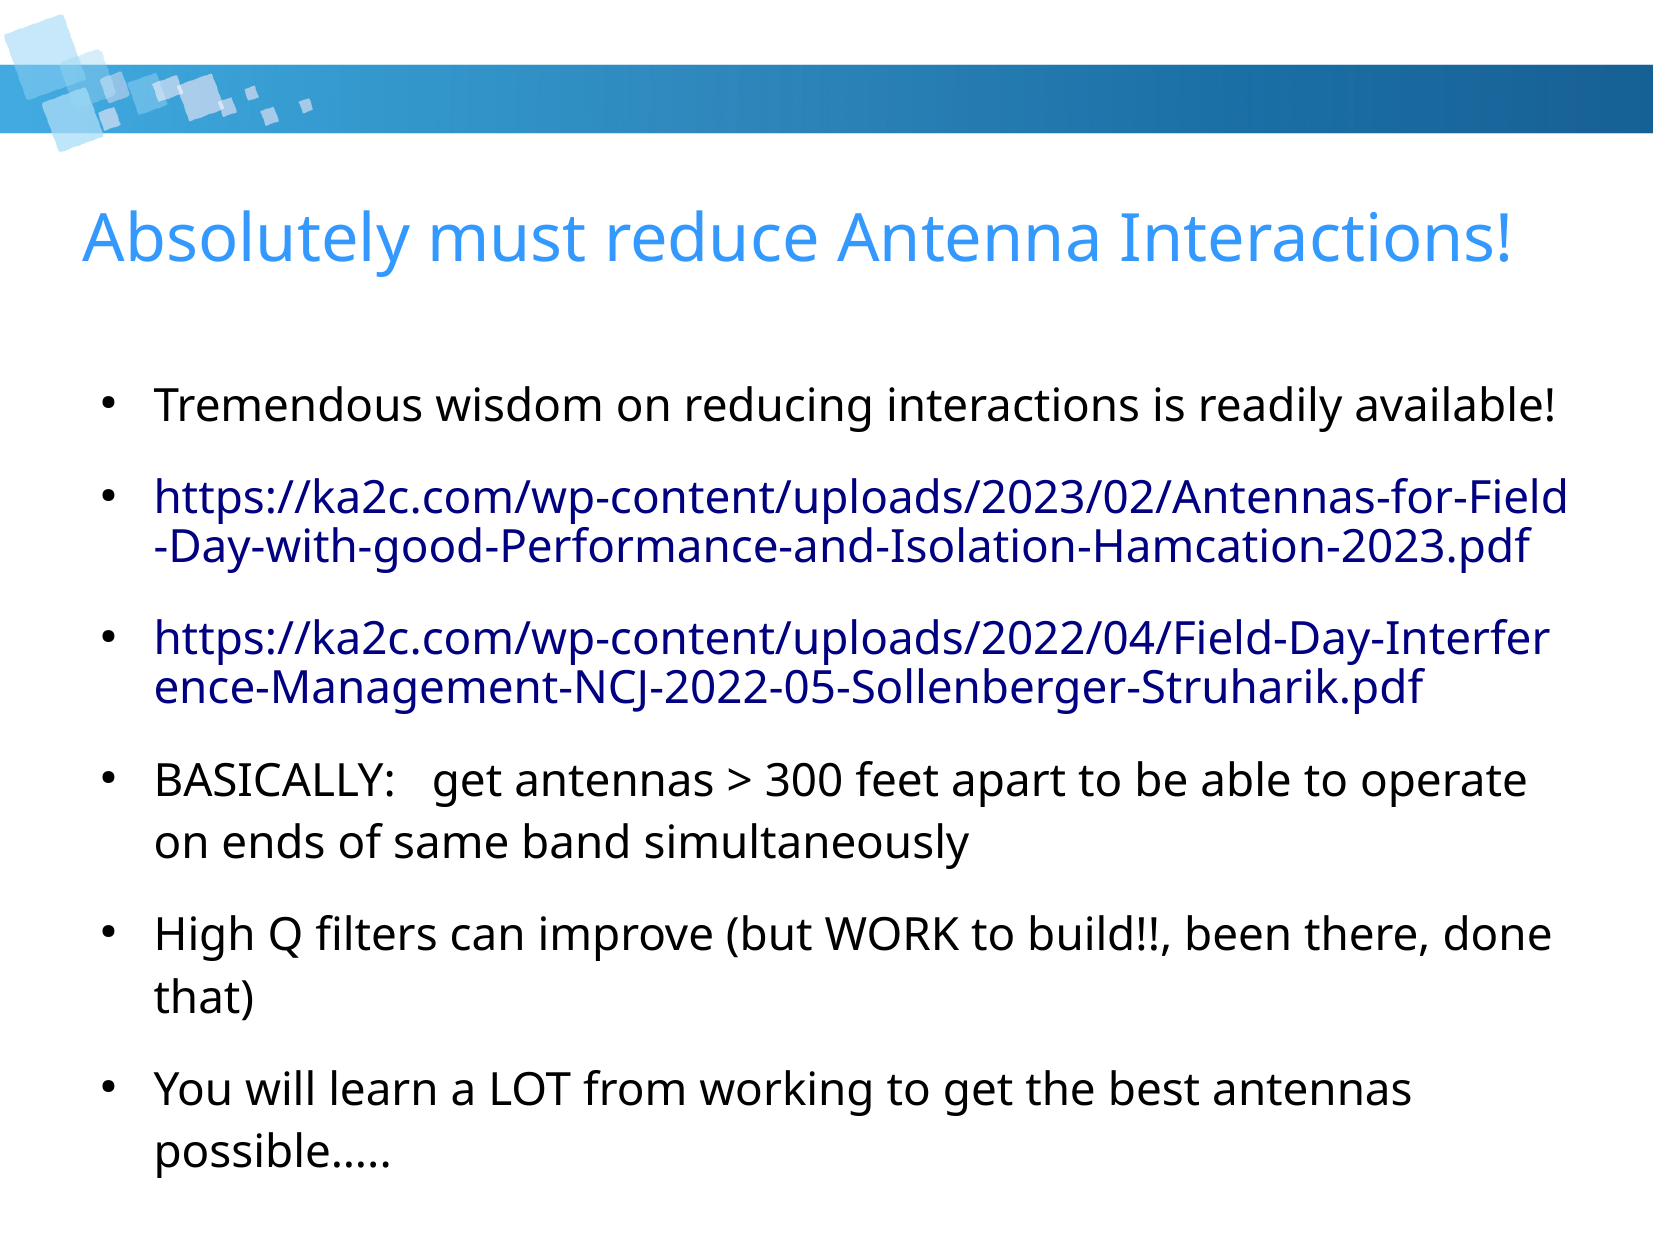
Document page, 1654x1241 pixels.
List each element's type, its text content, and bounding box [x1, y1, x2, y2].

list Tremendous wisdom on reducing interactions is readily available! https://ka2c.com/wp-content/uploads/2023/02/Antennas-for-Field-Day-with-good-Performance-and-Isolation-Hamcation-2023.pdf https://ka2c.com/wp-content/uploads/2022/04/Field-Day-Interference-Management-NCJ-2022-05-Sollenberger-Struharik.pdf BASICALLY: get antennas > 300 feet apart to be able to operate on ends of same band simultaneously High Q filters can improve (but WORK to build!!, been there, done that) You will learn a LOT from working to get the best antennas possible….. [82, 372, 1571, 1093]
picture [0, 0, 1653, 1238]
title Absolutely must reduce Antenna Interactions! [82, 132, 1571, 340]
